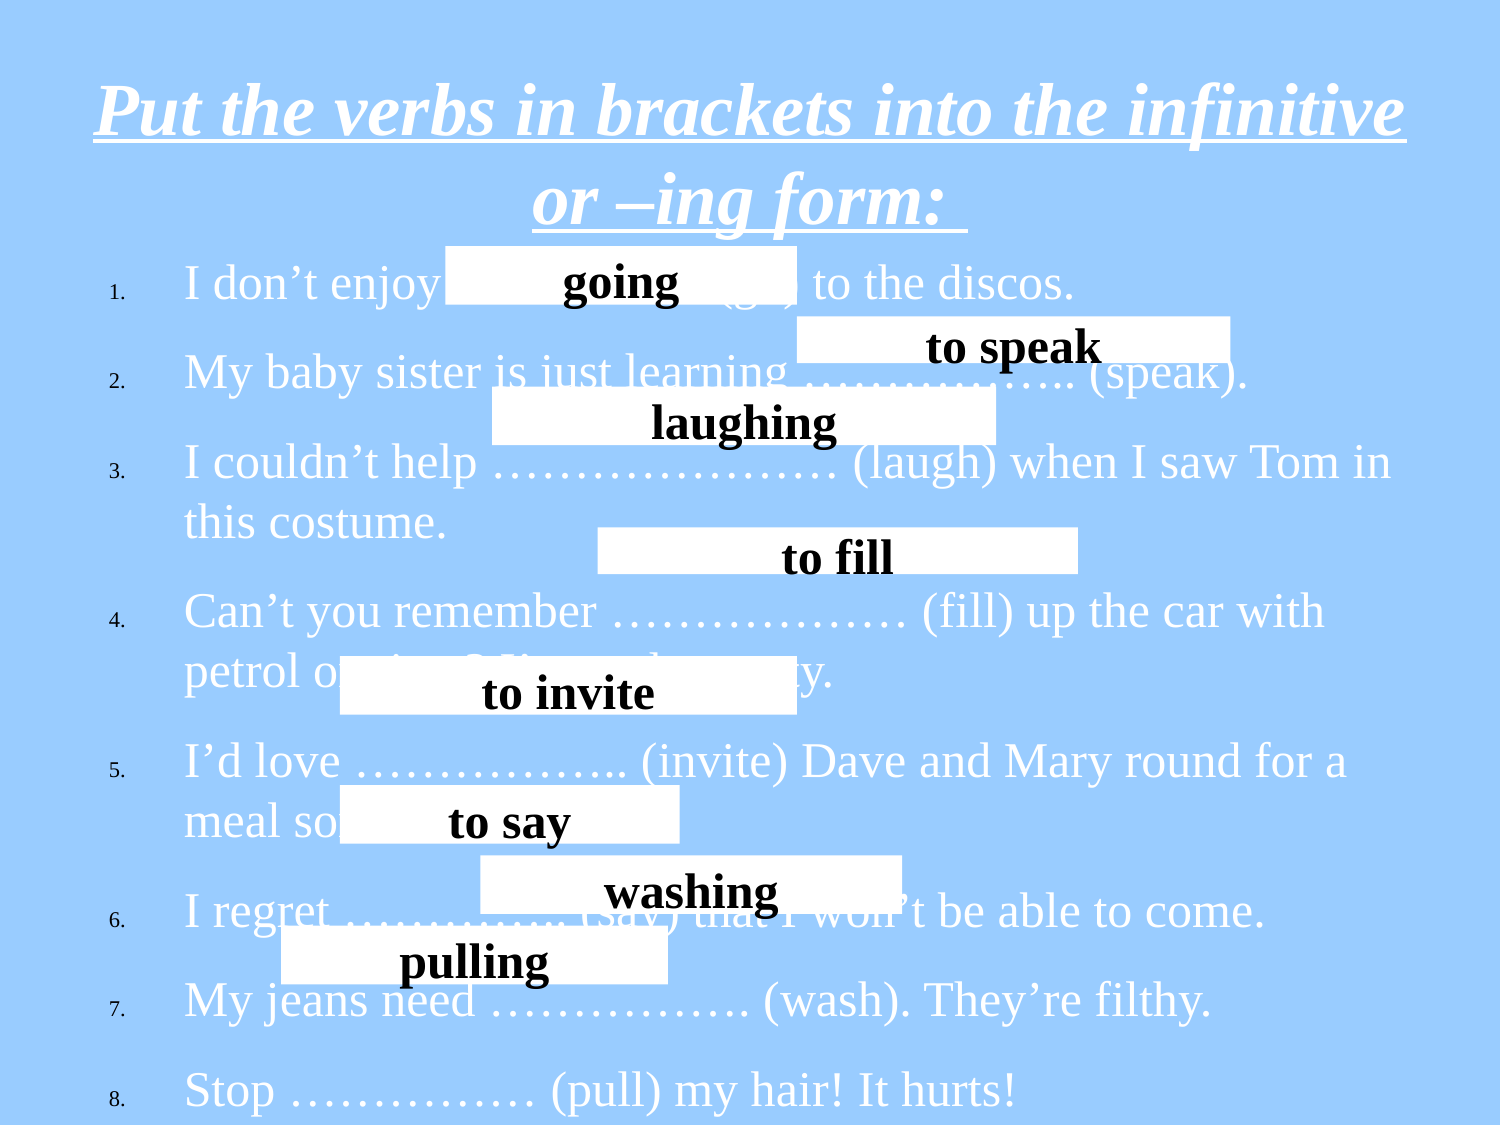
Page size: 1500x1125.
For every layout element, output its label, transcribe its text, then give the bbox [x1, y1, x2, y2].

text_box pulling [409, 957, 418, 976]
text_box laughing [492, 386, 997, 446]
text_box pulling [281, 925, 668, 985]
text_box to speak [1009, 342, 1018, 361]
text_box washing [480, 855, 903, 914]
list I don’t enjoy……………. (go) to the discos. My baby sister is just learning …………….. (speak). I couldn’t help ………………… (laugh) when I saw Tom in this costume. Can’t you remember ……………… (fill) up the car with petrol on time? I’s nearly empty. I’d love …………….. (invite) Dave and Mary round for a meal some time. I regret ………….. (say) that I won’t be able to come. My jeans need ……………. (wash). They’re filthy. Stop …………… (pull) my hair! It hurts! [93, 234, 1425, 1125]
text_box to invite [339, 656, 797, 715]
text_box to fill [597, 527, 1078, 575]
text_box going [445, 246, 797, 305]
text_box to say [339, 785, 680, 844]
title Put the verbs in brackets into the infinitive or –ing form: [75, 45, 1425, 233]
text_box to speak [796, 316, 1231, 364]
